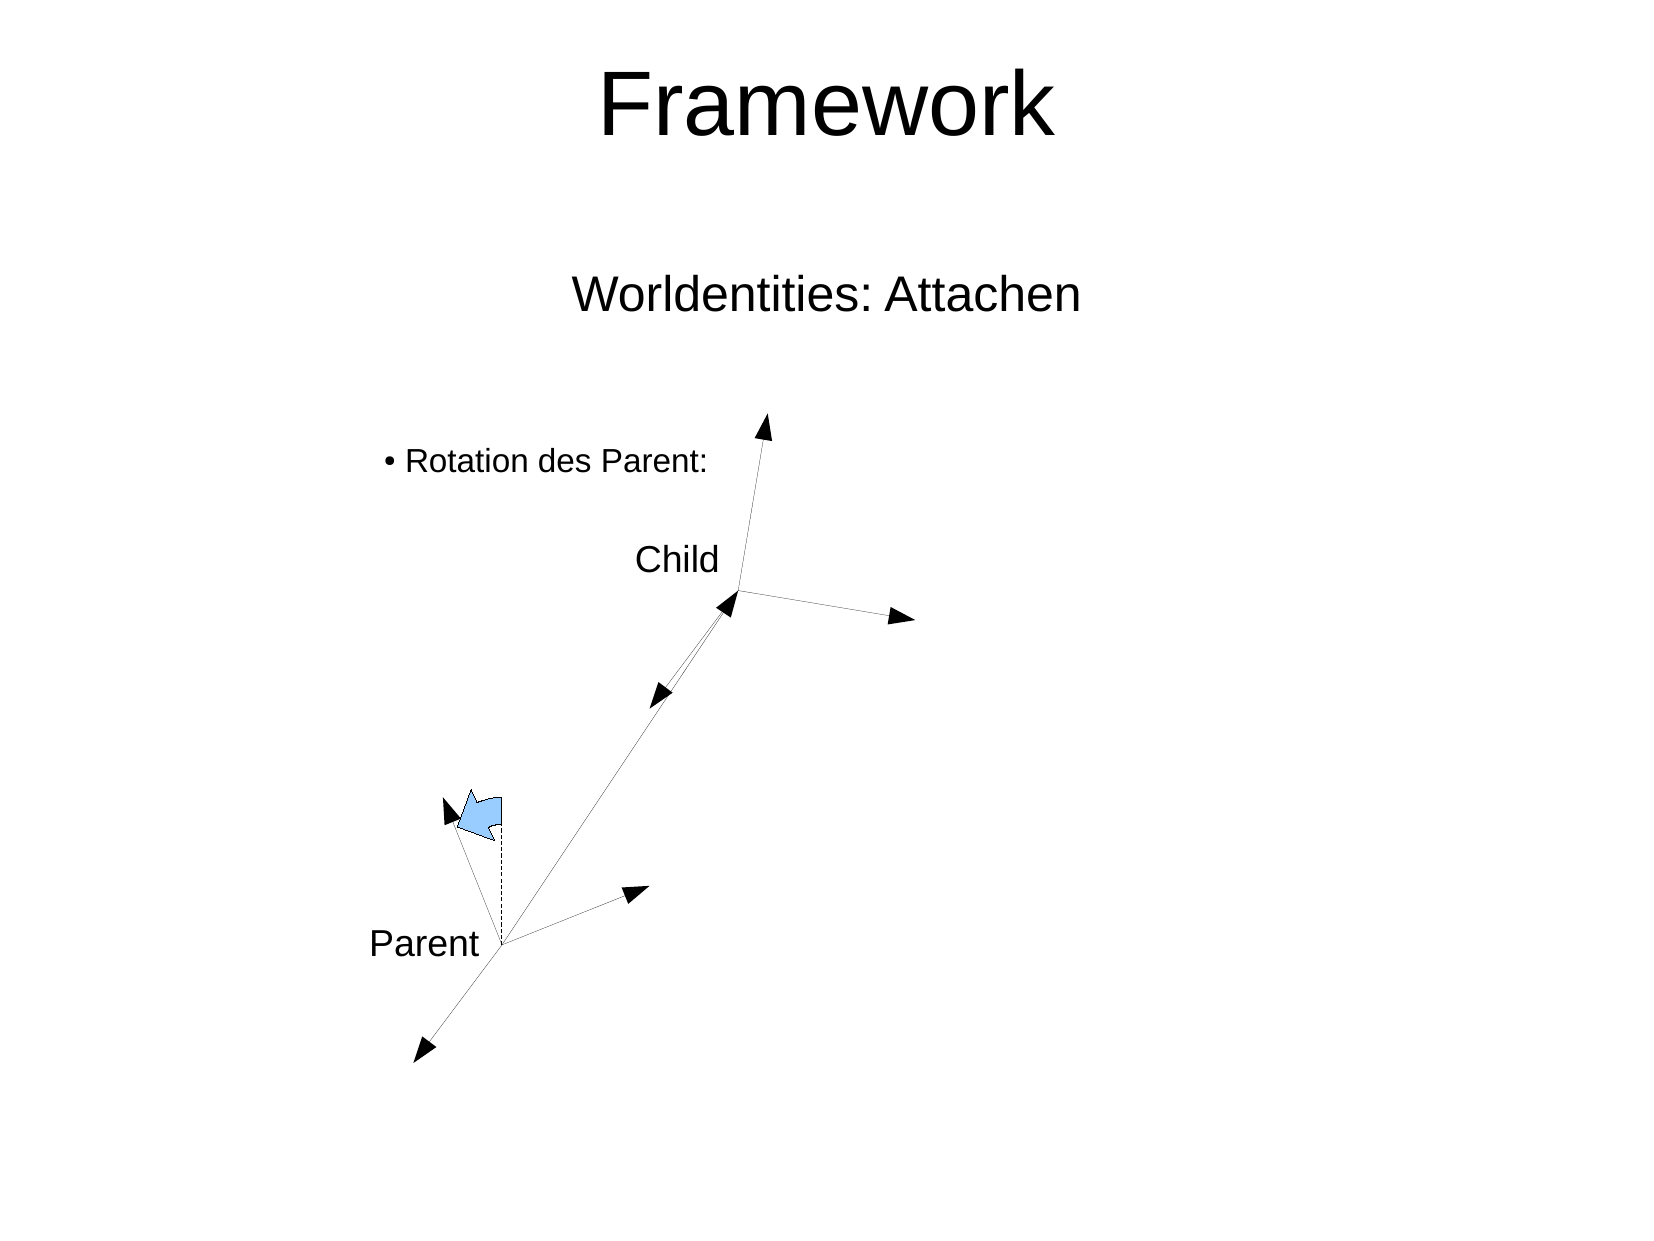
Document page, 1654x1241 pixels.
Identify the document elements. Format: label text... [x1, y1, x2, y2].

text_box [457, 789, 502, 841]
text_box Child [620, 531, 735, 589]
text_box Rotation des Parent: [383, 442, 1359, 502]
title Framework [82, 0, 1571, 208]
text_box Parent [354, 915, 495, 975]
text_box Worldentities: Attachen [82, 265, 1571, 325]
